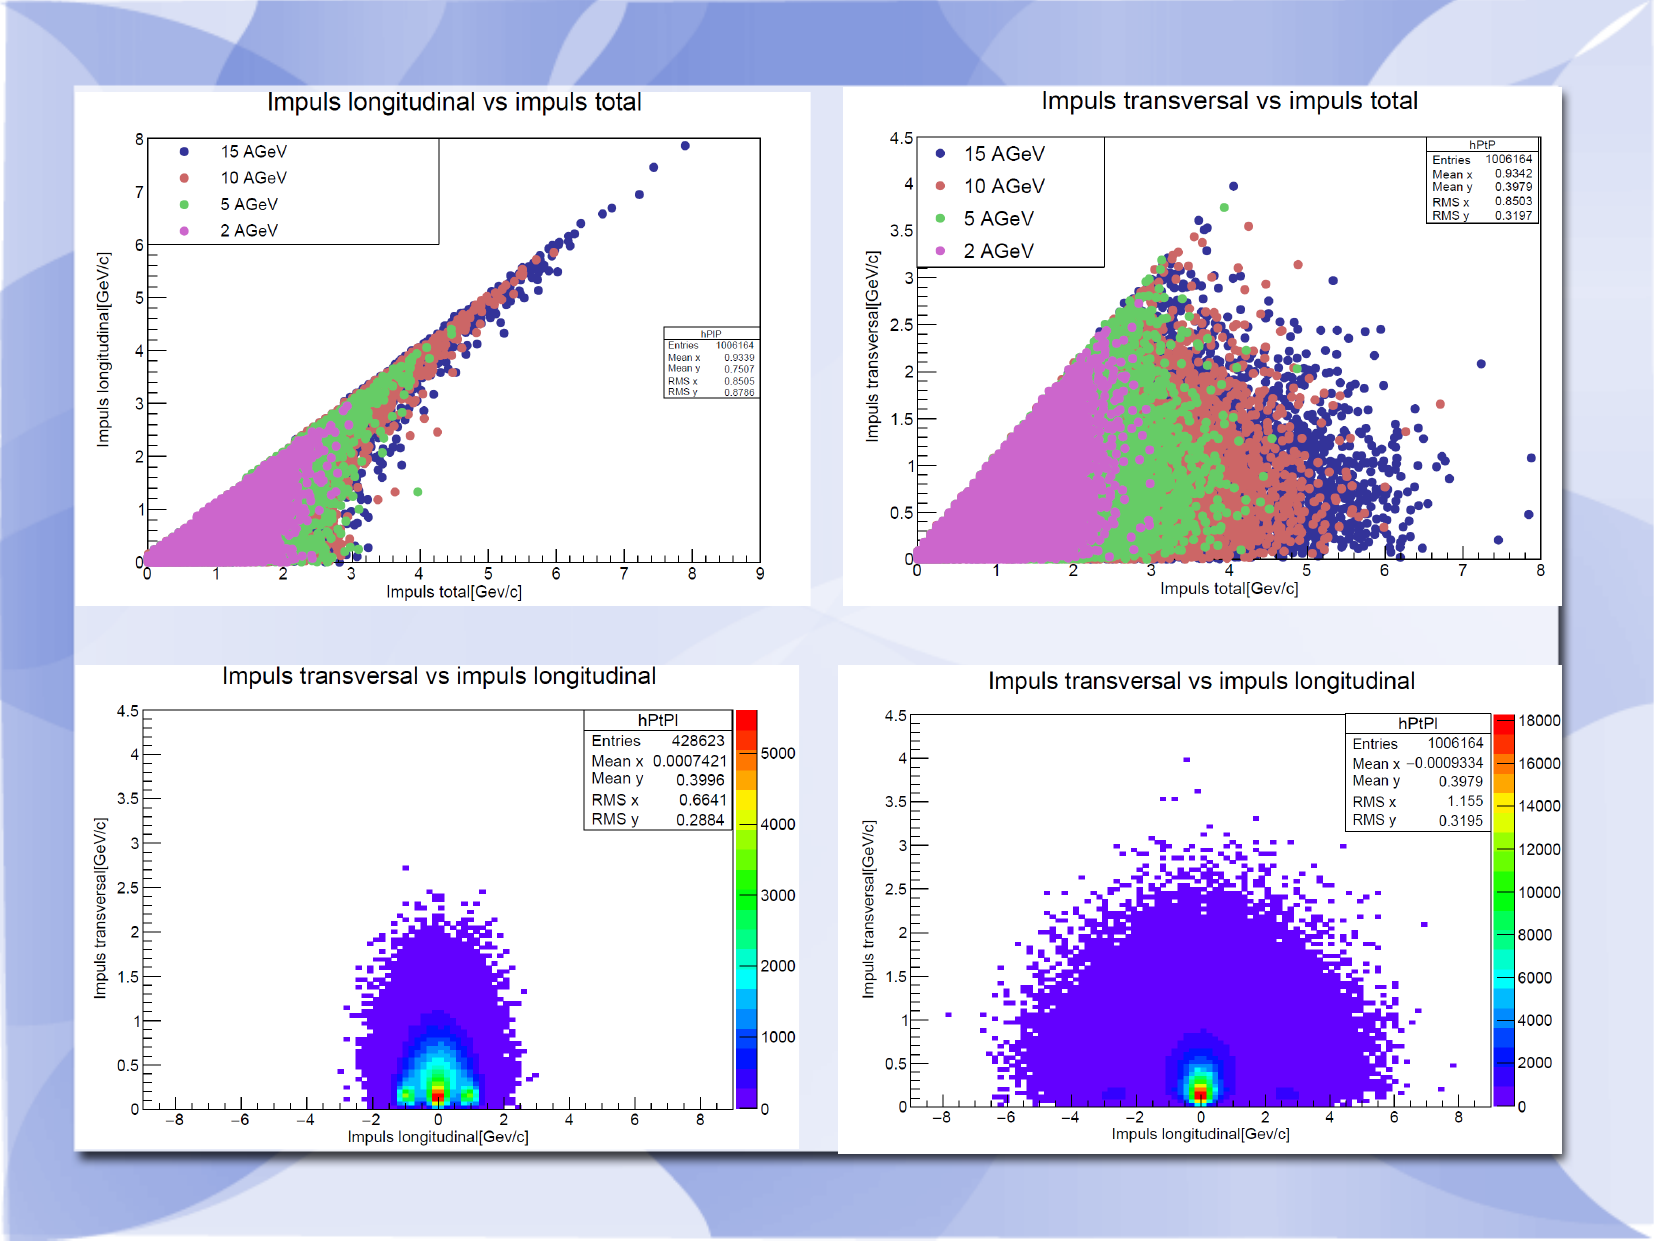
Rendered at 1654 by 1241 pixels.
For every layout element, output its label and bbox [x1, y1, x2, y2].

picture [75, 92, 811, 606]
picture [843, 87, 1562, 606]
picture [838, 665, 1562, 1154]
picture [75, 665, 800, 1149]
